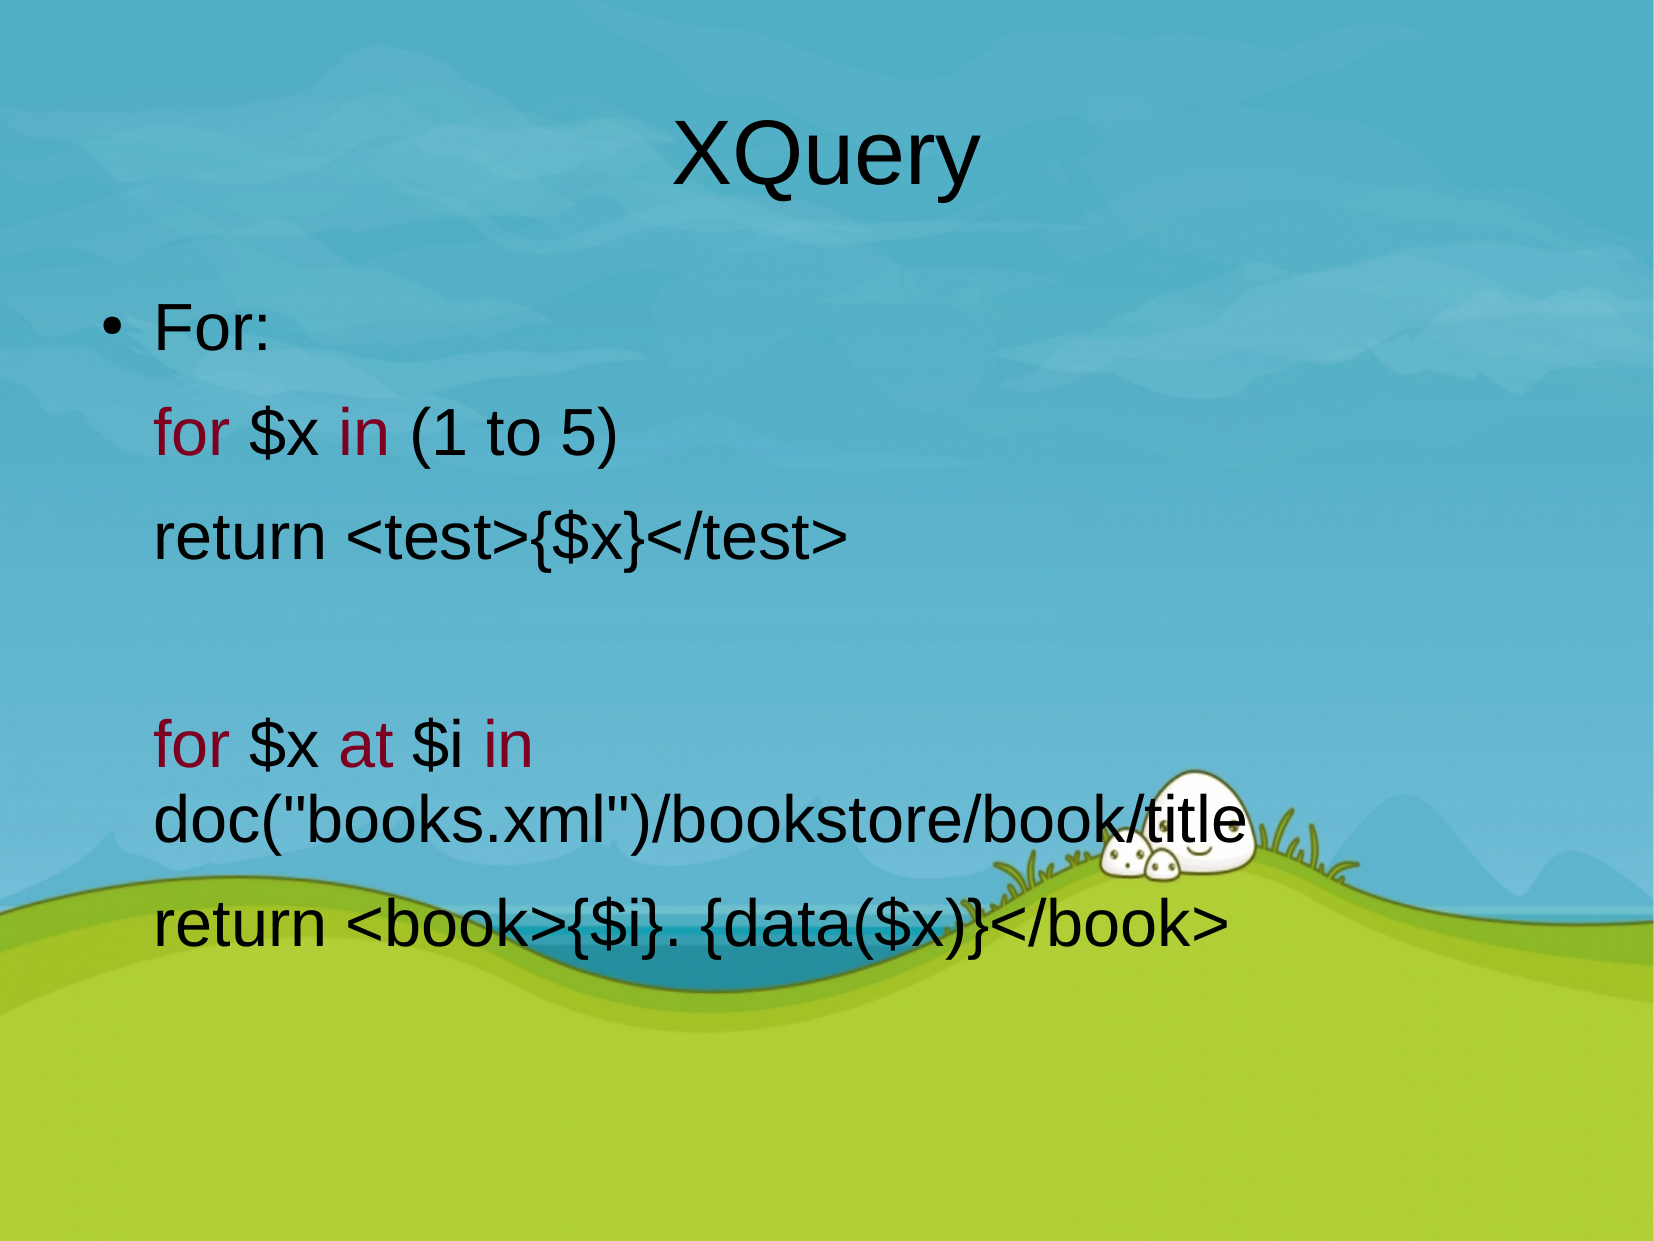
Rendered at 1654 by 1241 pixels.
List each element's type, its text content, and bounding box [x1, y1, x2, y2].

title XQuery [82, 49, 1571, 257]
list For: for $x in (1 to 5) return <test>{$x}</test> for $x at $i in doc("books.xml")/bookstore/book/title return <book>{$i}. {data($x)}</book> [82, 290, 1571, 1109]
picture [0, 0, 1654, 1241]
